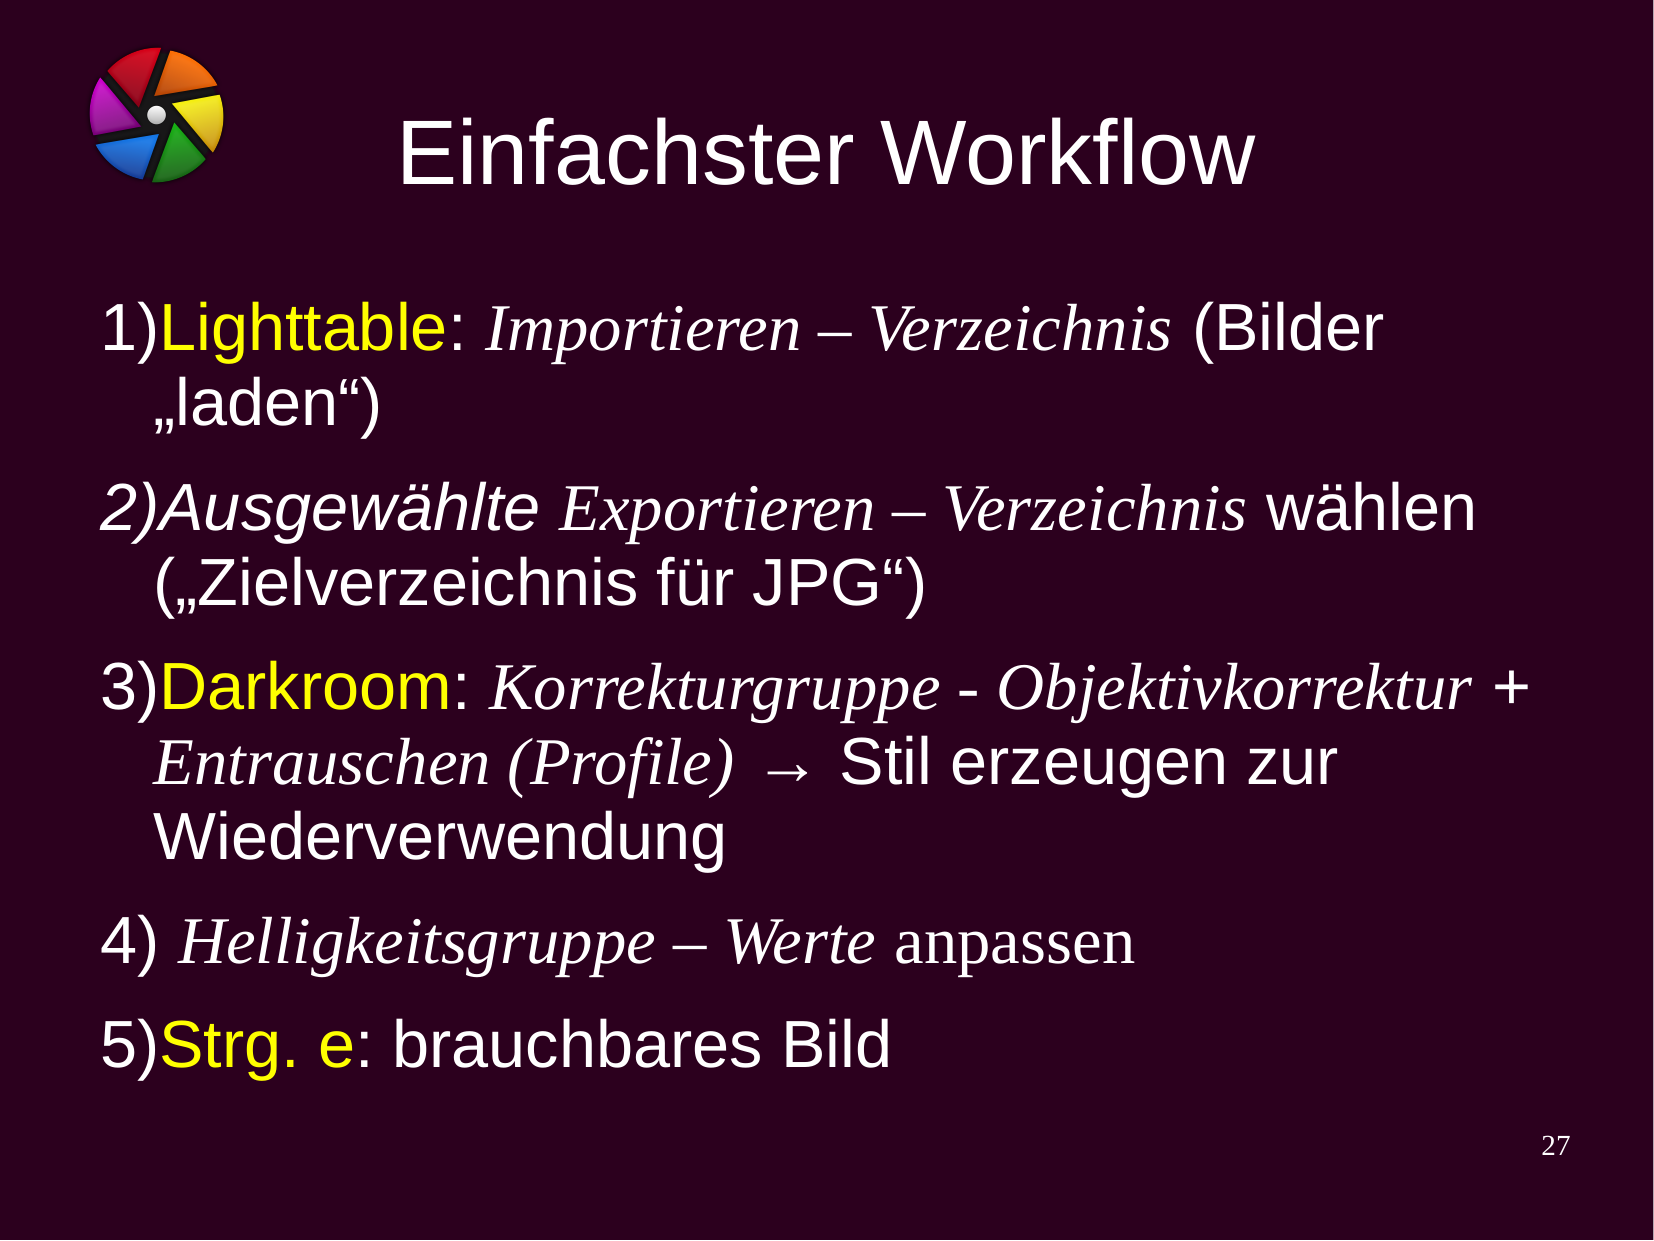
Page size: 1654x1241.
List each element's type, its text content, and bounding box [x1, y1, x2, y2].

list Lighttable: Importieren – Verzeichnis (Bilder „laden“) Ausgewählte Exportieren – Verzeichnis wählen („Zielverzeichnis für JPG“) Darkroom: Korrekturgruppe - Objektivkorrektur + Entrauschen (Profile) → Stil erzeugen zur Wiederverwendung Helligkeitsgruppe – Werte anpassen Strg. e: brauchbares Bild [82, 290, 1571, 1111]
picture [82, 41, 231, 189]
title Einfachster Workflow [82, 49, 1571, 257]
